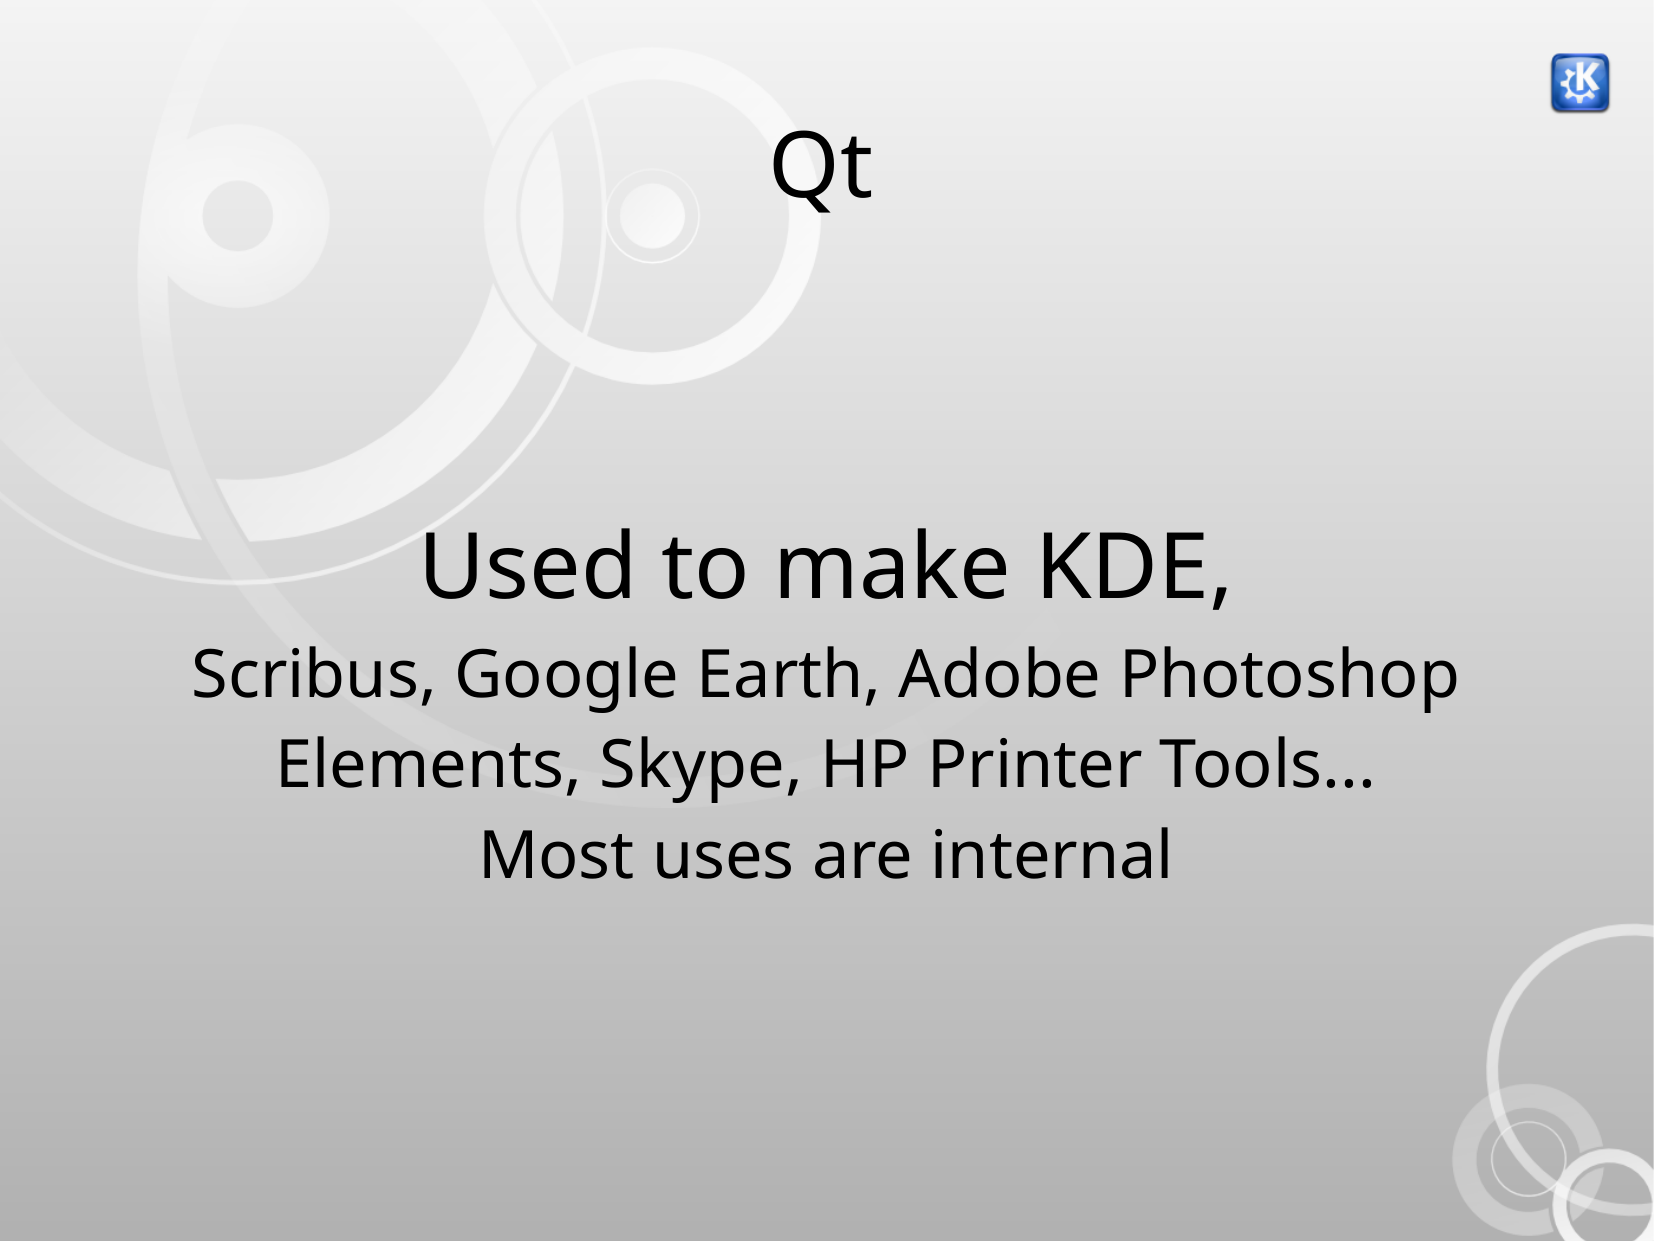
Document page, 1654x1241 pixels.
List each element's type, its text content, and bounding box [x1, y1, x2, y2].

title Qt [76, 66, 1565, 259]
picture [0, 0, 1654, 1241]
subtitle Used to make KDE, Scribus, Google Earth, Adobe Photoshop Elements, Skype, HP Printer Tools... Most uses are internal [82, 297, 1571, 1102]
